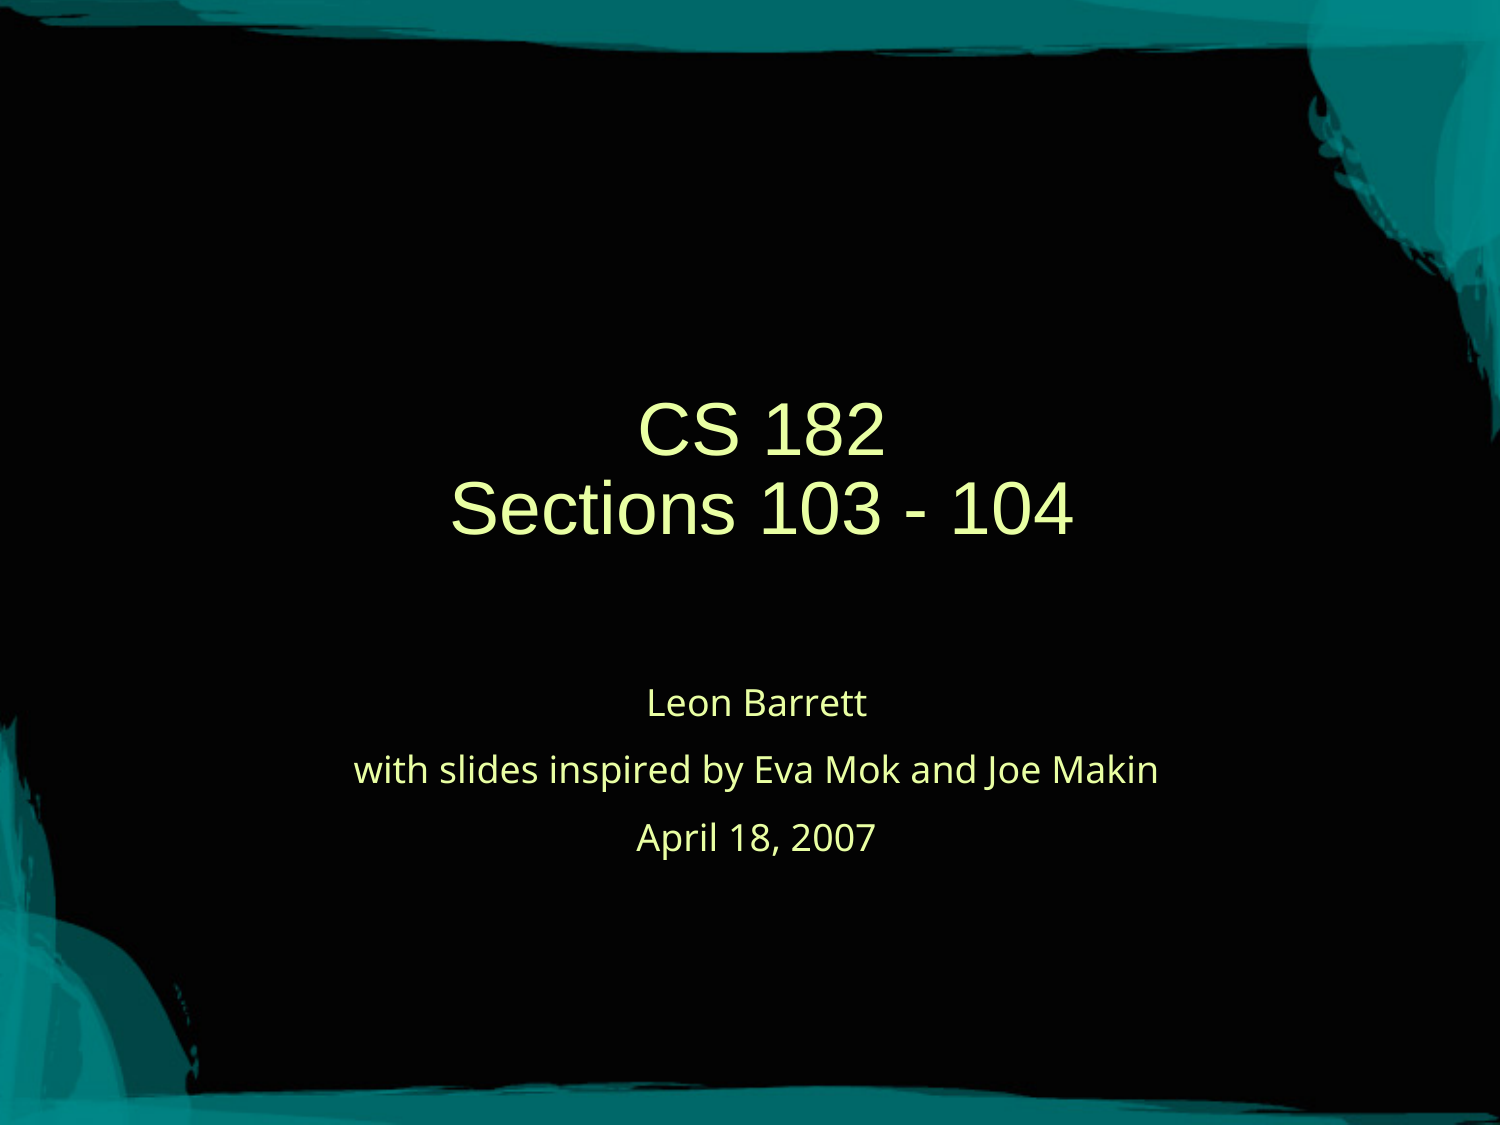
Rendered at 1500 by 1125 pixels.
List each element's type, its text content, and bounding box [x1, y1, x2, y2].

picture [0, 0, 1500, 1125]
title CS 182 Sections 103 - 104 [262, 249, 1263, 559]
subtitle Leon Barrett with slides inspired by Eva Mok and Joe Makin April 18, 2007 [275, 668, 1238, 876]
